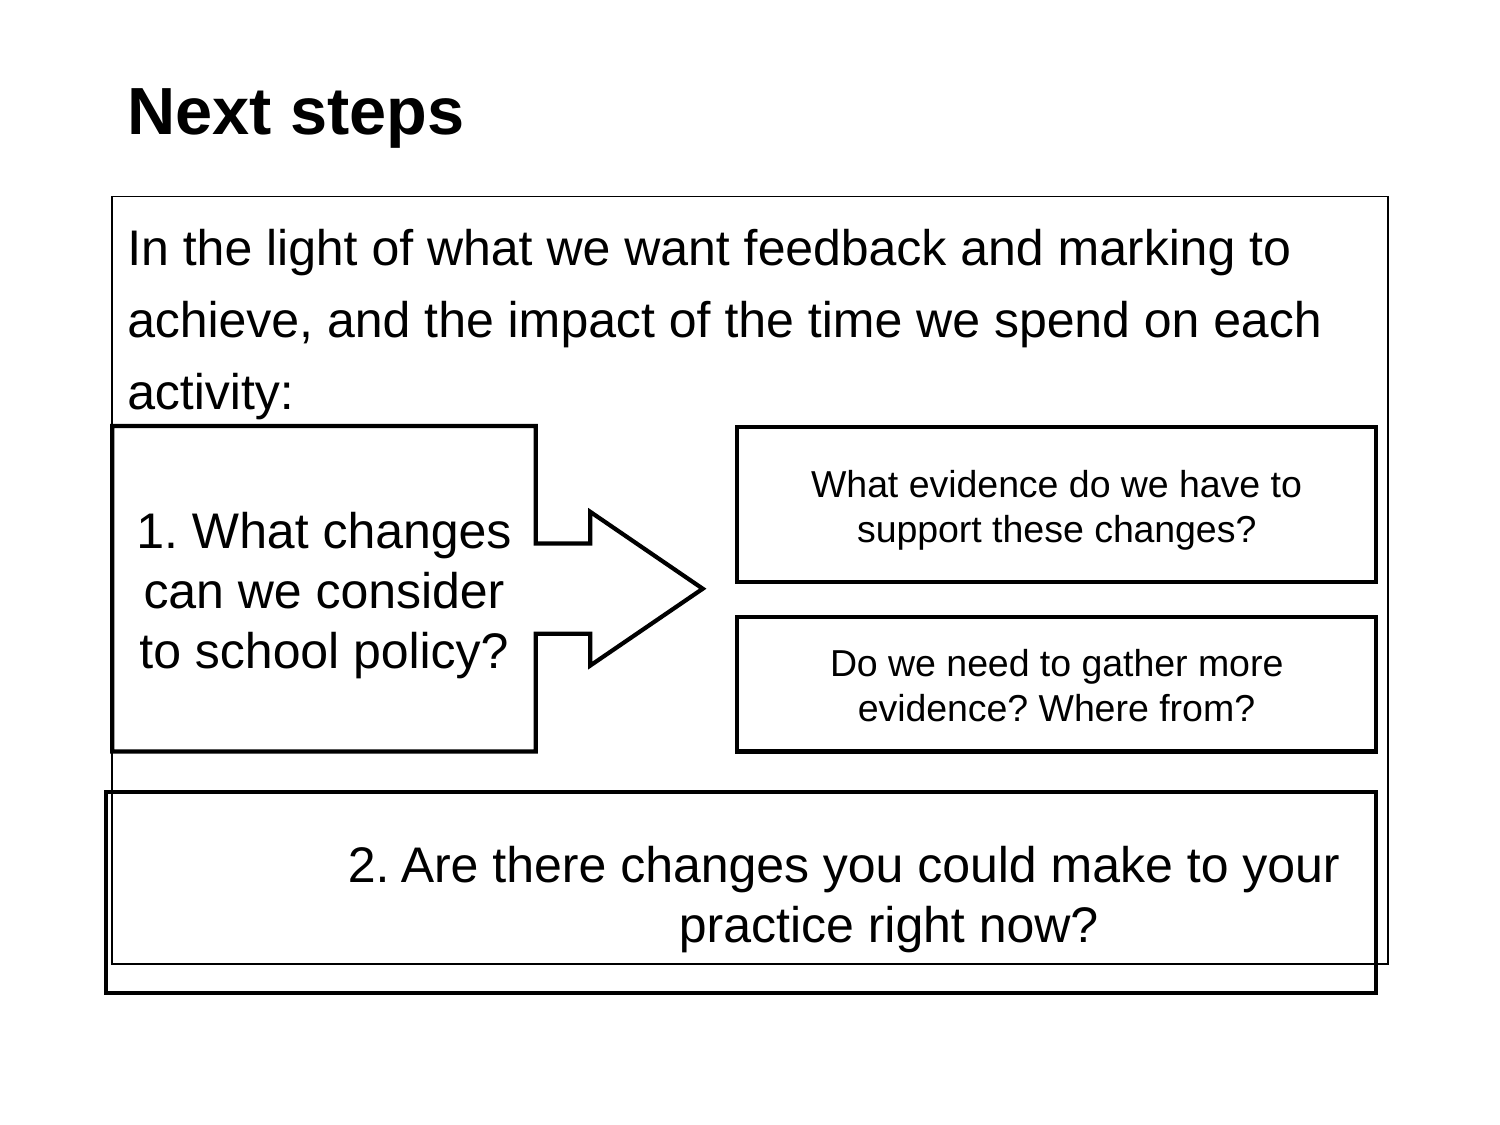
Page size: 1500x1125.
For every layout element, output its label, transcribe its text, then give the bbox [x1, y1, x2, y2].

list In the light of what we want feedback and marking to achieve, and the impact of the time we spend on each activity: [112, 196, 1388, 965]
text_box What evidence do we have to support these changes? [737, 427, 1376, 582]
text_box Do we need to gather more evidence? Where from? [737, 617, 1376, 752]
text_box 2. Are there changes you could make to your practice right now? [106, 792, 1376, 993]
text_box 1. What changes can we consider to school policy? [112, 425, 703, 752]
title Next steps [112, 54, 1388, 161]
